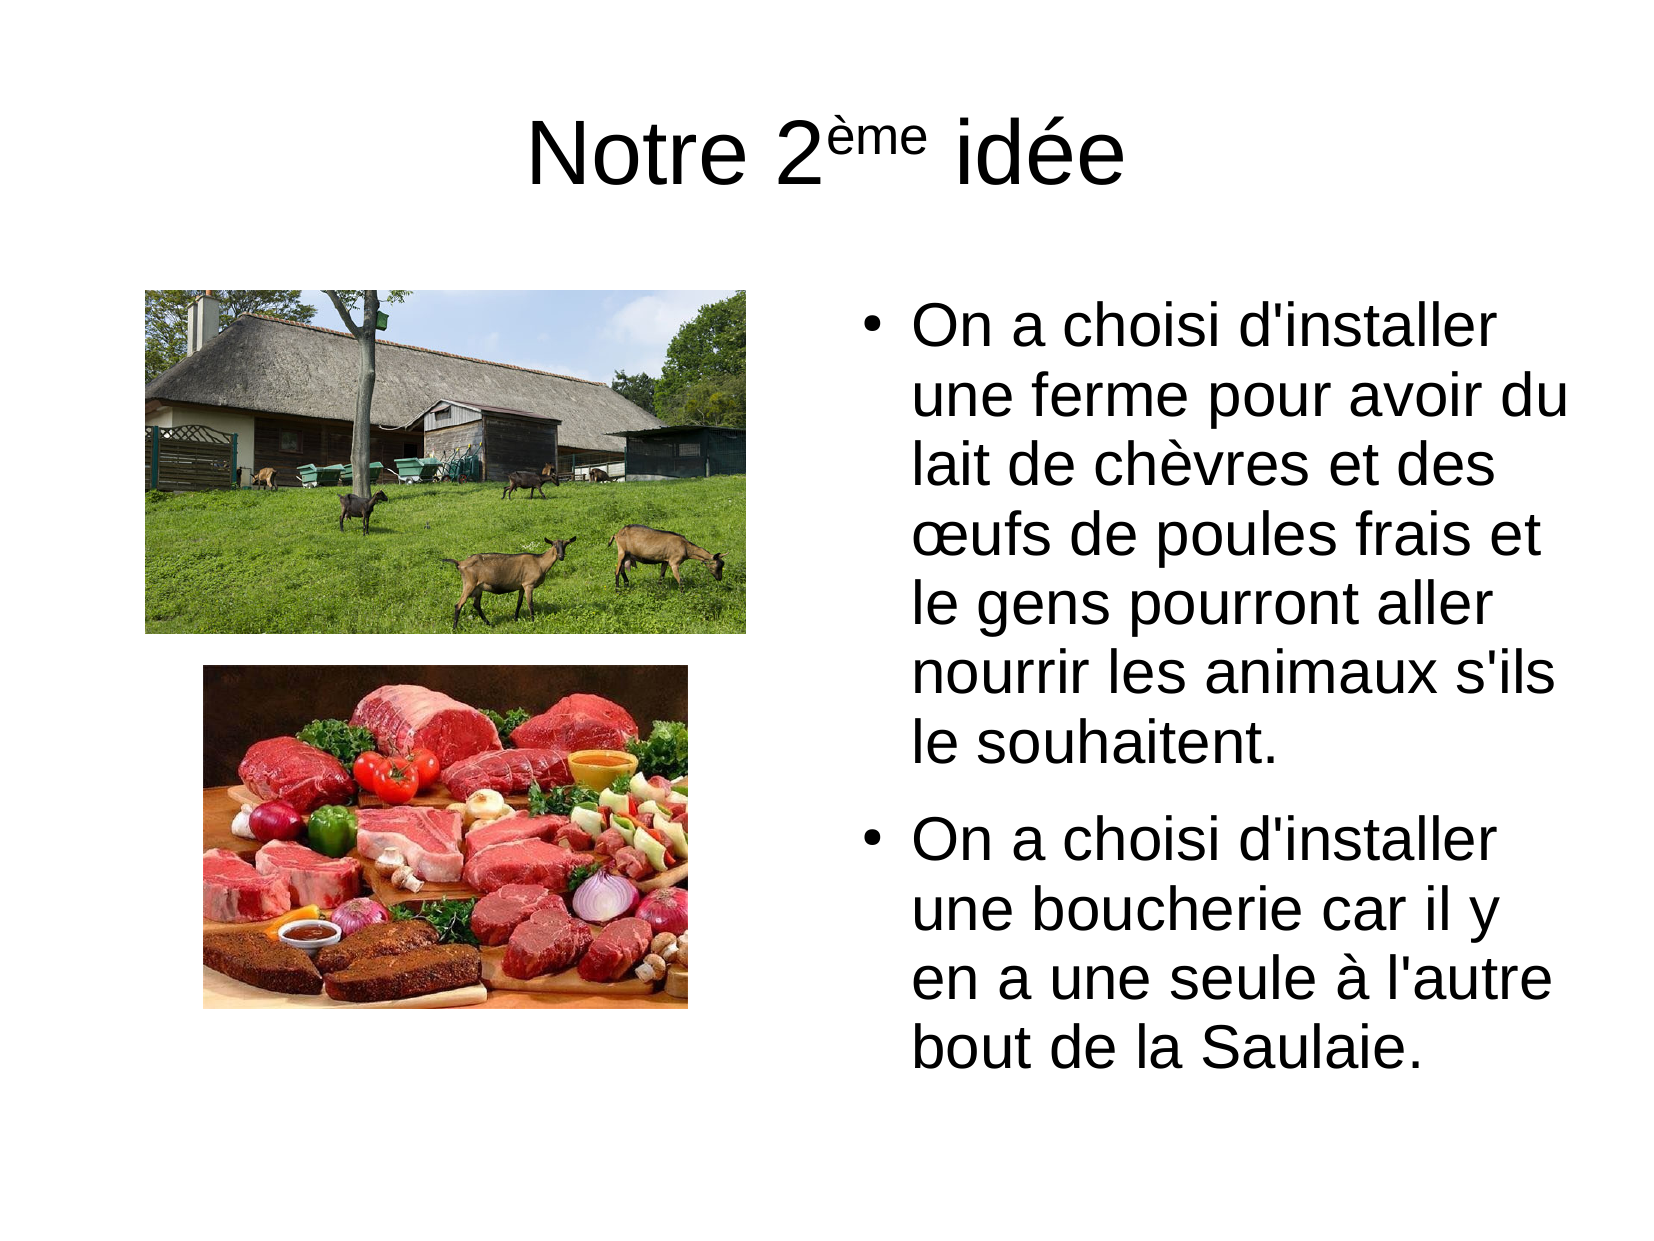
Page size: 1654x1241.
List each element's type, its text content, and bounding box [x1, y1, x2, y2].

list On a choisi d'installer une ferme pour avoir du lait de chèvres et des œufs de poules frais et le gens pourront aller nourrir les animaux s'ils le souhaitent. On a choisi d'installer une boucherie car il y en a une seule à l'autre bout de la Saulaie. [845, 290, 1572, 1158]
picture [203, 665, 688, 1009]
picture [145, 290, 746, 634]
title Notre 2ème idée [82, 49, 1571, 257]
